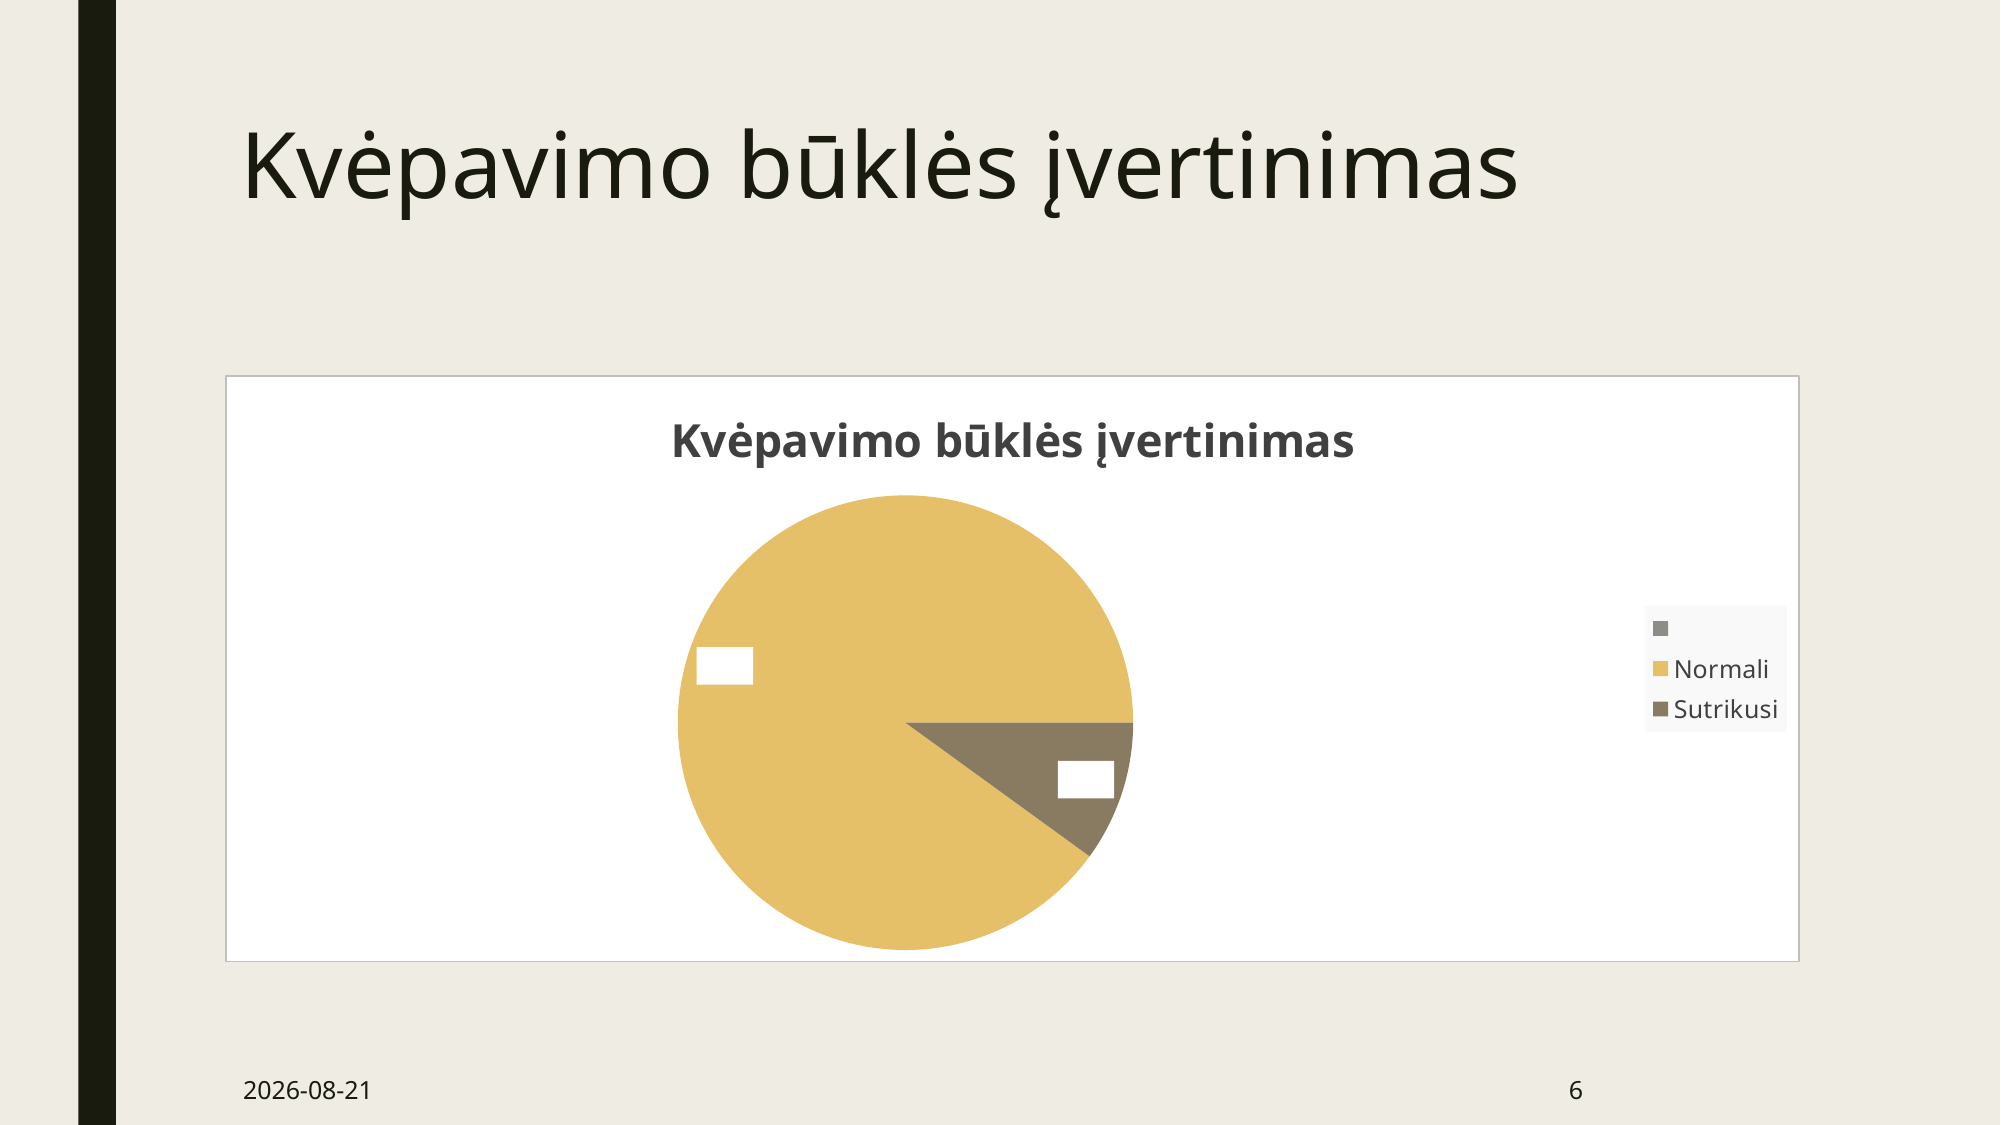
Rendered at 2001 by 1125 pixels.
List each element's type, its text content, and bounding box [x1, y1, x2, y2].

text_box [228, 1058, 426, 1125]
title Kvėpavimo būklės įvertinimas [225, 112, 1801, 357]
text_box [1553, 1058, 1816, 1125]
chart [225, 375, 1801, 963]
